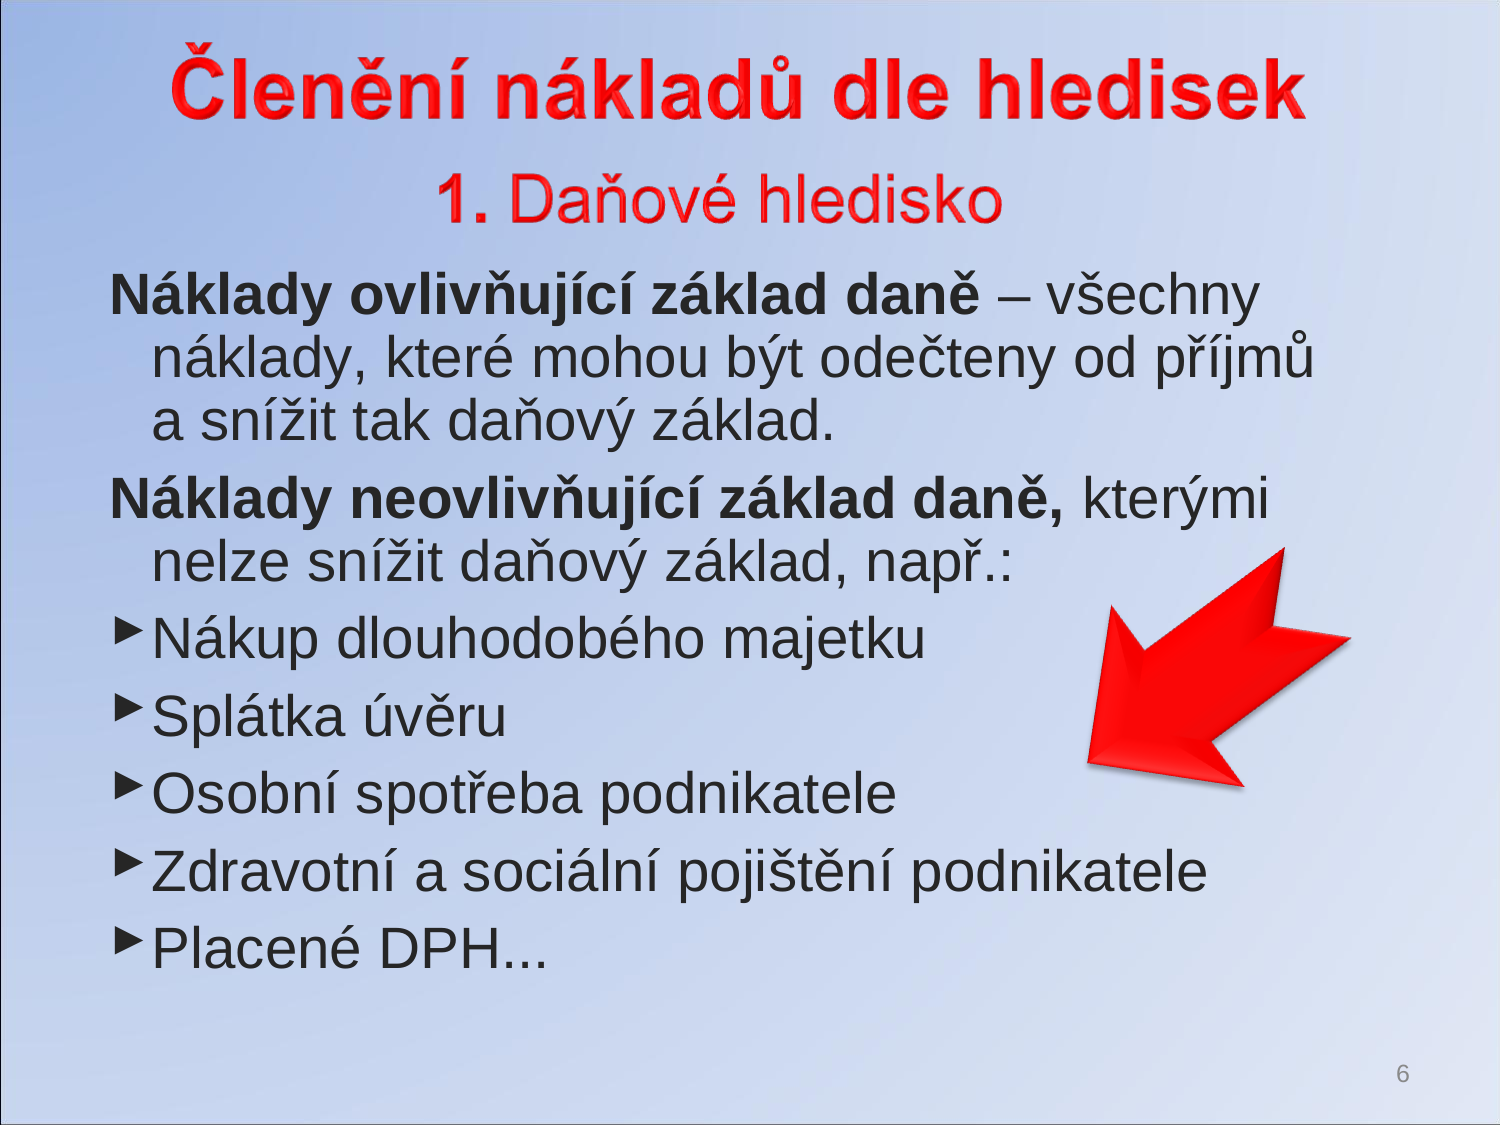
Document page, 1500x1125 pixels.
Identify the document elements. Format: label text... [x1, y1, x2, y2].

list Náklady ovlivňující základ daně – všechny náklady, které mohou být odečteny od příjmů a snížit tak daňový základ. Náklady neovlivňující základ daně, kterými nelze snížit daňový základ, např.: Nákup dlouhodobého majetku Splátka úvěru Osobní spotřeba podnikatele Zdravotní a sociální pojištění podnikatele Placené DPH... [76, 172, 1427, 1060]
picture [0, 0, 1500, 1125]
text_box <číslo> [1074, 1042, 1426, 1103]
